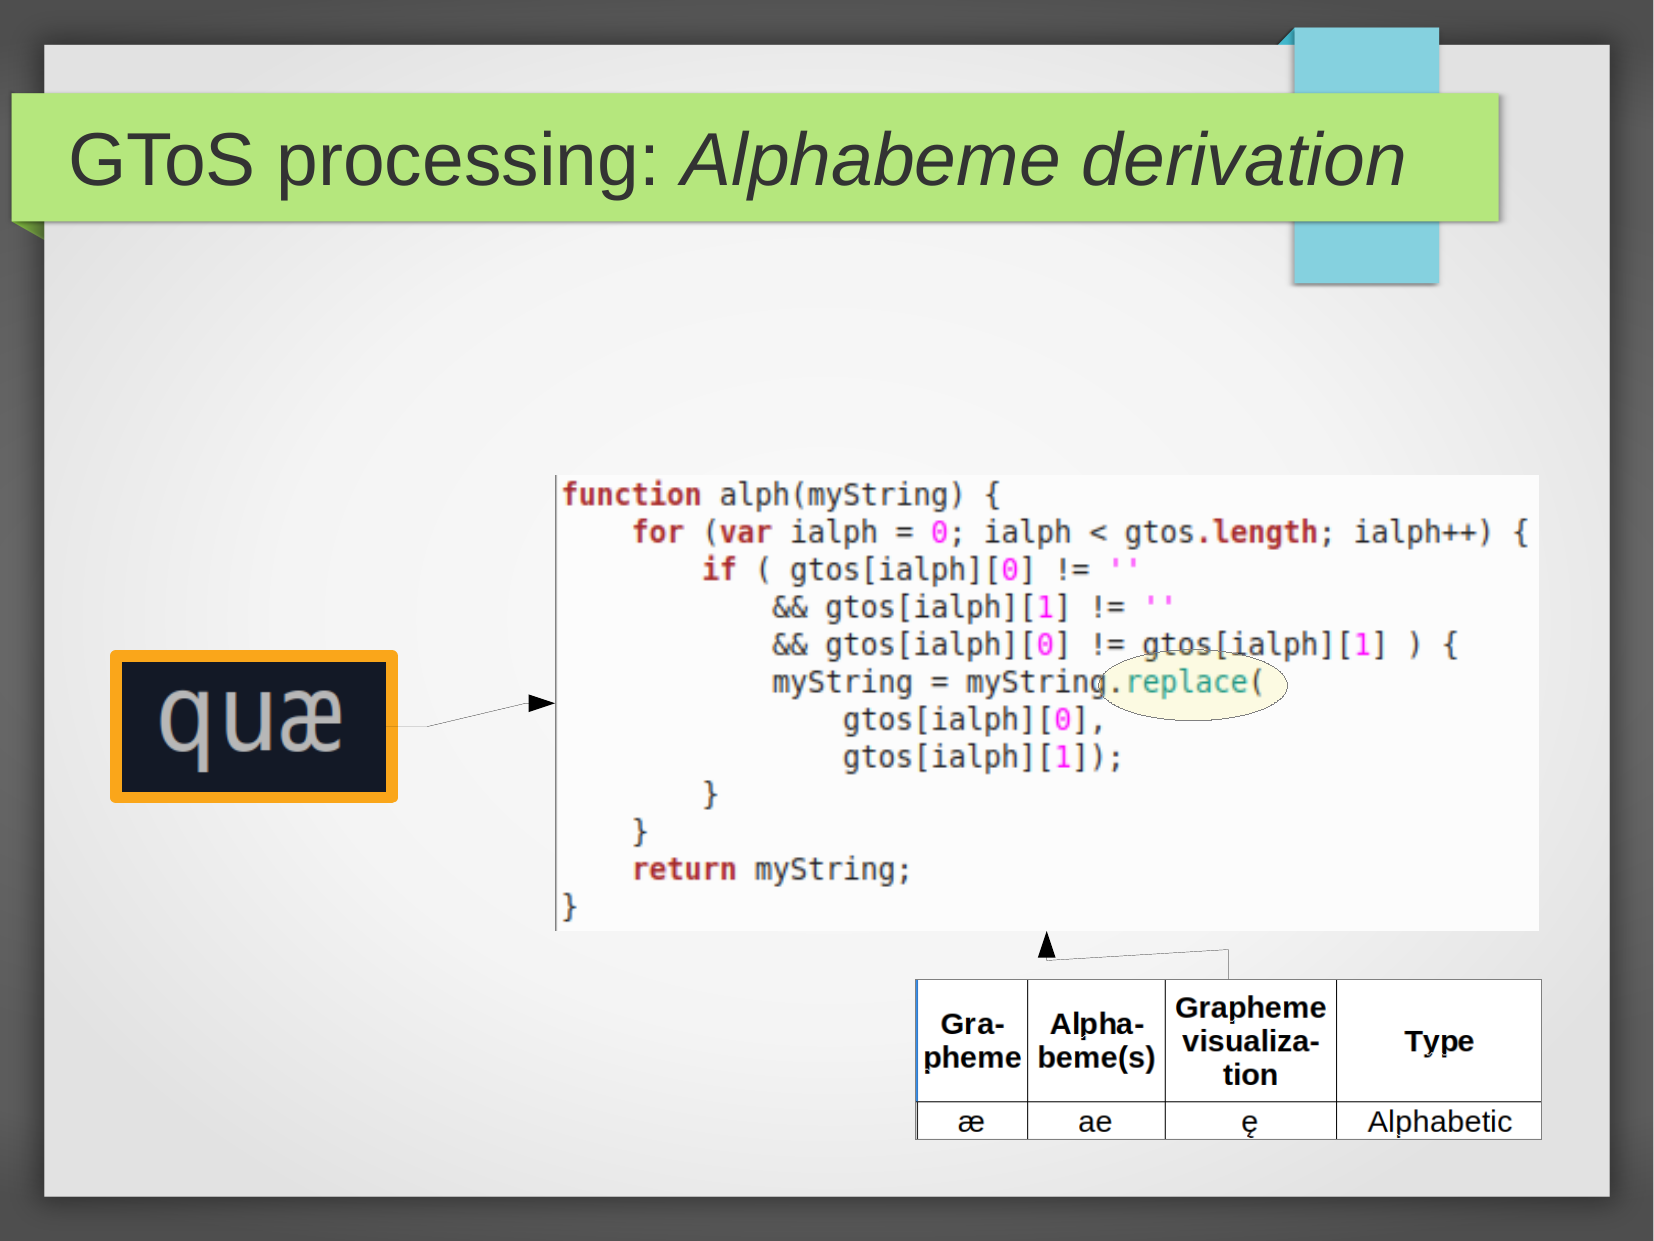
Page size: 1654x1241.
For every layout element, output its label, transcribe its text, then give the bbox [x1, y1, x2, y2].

picture [0, 0, 1654, 1241]
text_box [1098, 649, 1288, 721]
title GToS processing: Alphabeme derivation [68, 75, 1510, 244]
